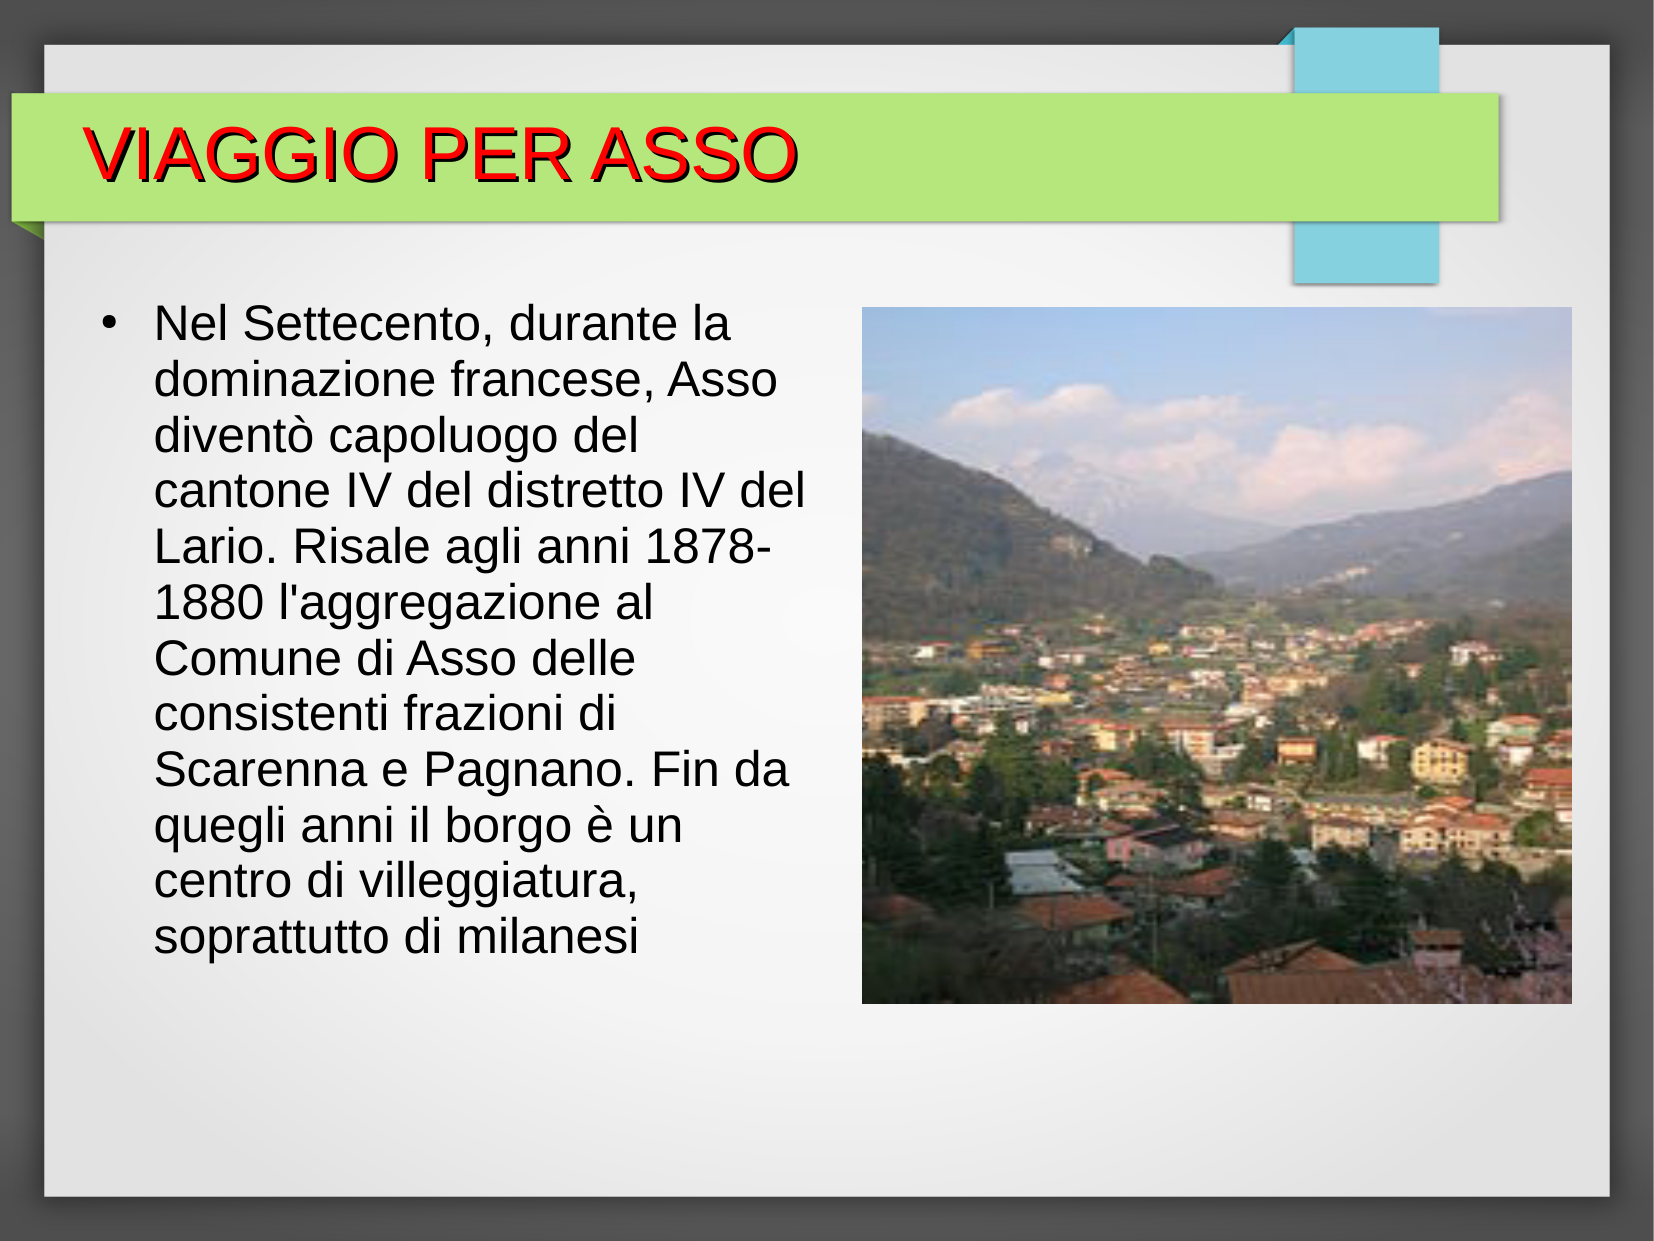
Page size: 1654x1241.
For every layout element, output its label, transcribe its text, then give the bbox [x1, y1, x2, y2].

list Nel Settecento, durante la dominazione francese, Asso diventò capoluogo del cantone IV del distretto IV del Lario. Risale agli anni 1878-1880 l'aggregazione al Comune di Asso delle consistenti frazioni di Scarenna e Pagnano. Fin da quegli anni il borgo è un centro di villeggiatura, soprattutto di milanesi [82, 295, 809, 1015]
picture [0, 0, 1654, 1241]
title VIAGGIO PER ASSO [82, 94, 1264, 213]
